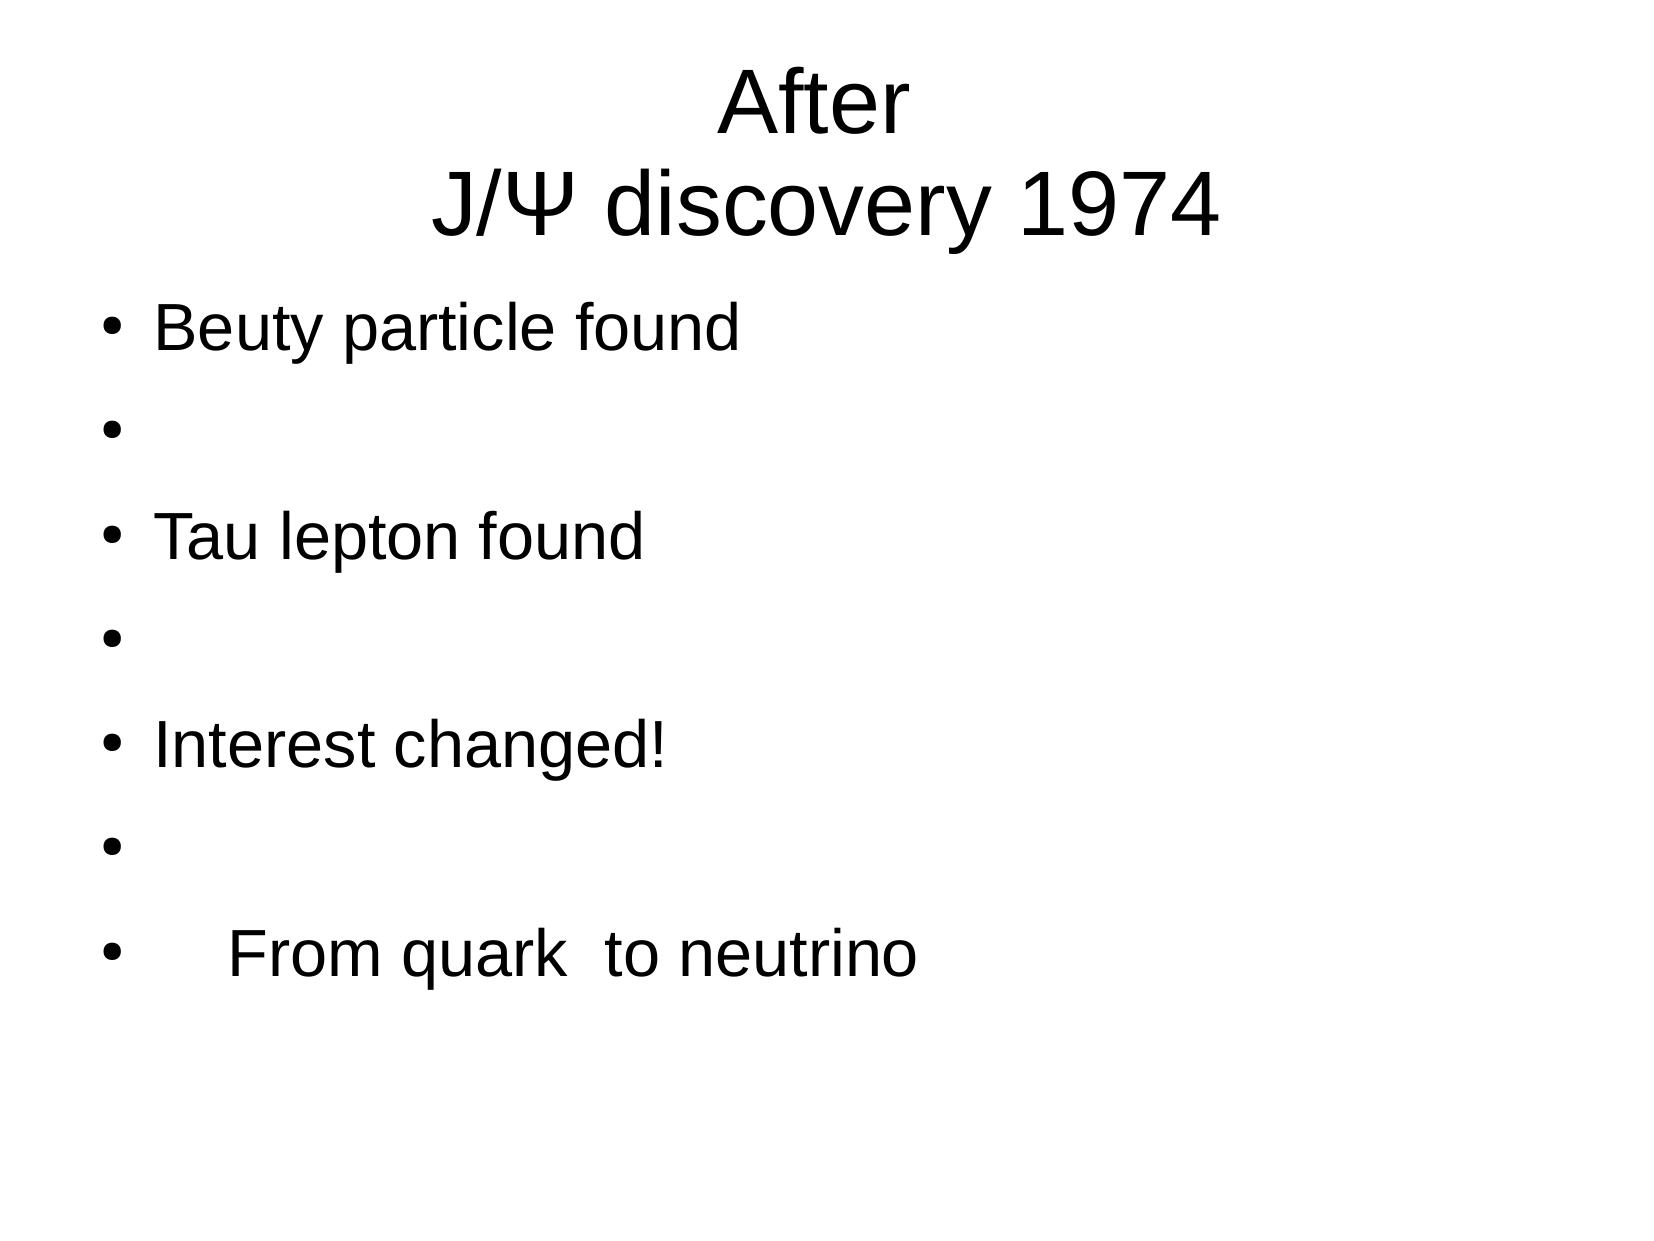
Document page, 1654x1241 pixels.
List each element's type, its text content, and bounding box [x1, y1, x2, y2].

list Beuty particle found Tau lepton found Interest changed! From quark to neutrino [82, 290, 1571, 1109]
title After J/Ψ discovery 1974 [82, 49, 1571, 257]
